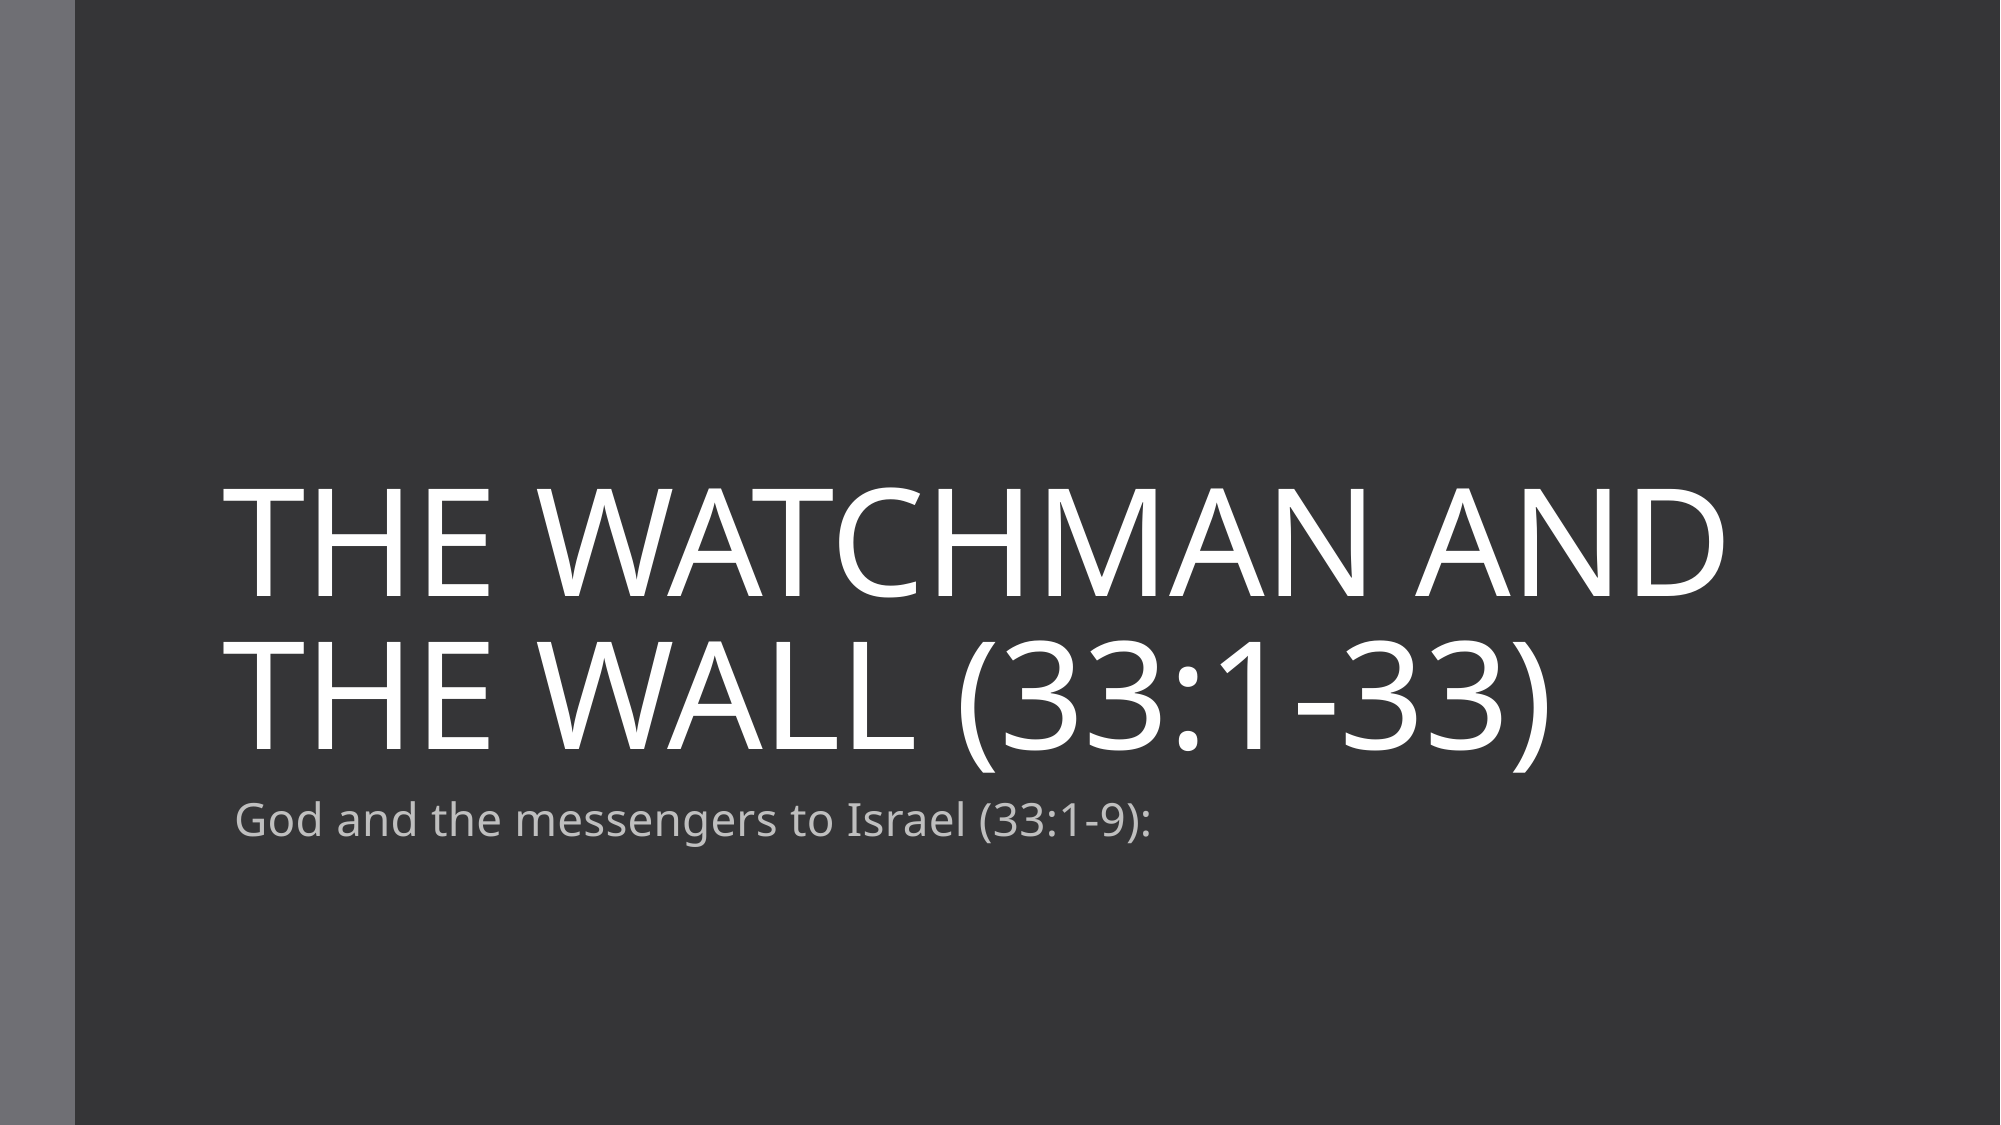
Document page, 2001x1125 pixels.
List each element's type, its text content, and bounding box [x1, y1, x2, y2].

subtitle God and the messengers to Israel (33:1-9): [206, 787, 1752, 1066]
title THE WATCHMAN AND THE WALL (33:1-33) [206, 124, 1752, 787]
